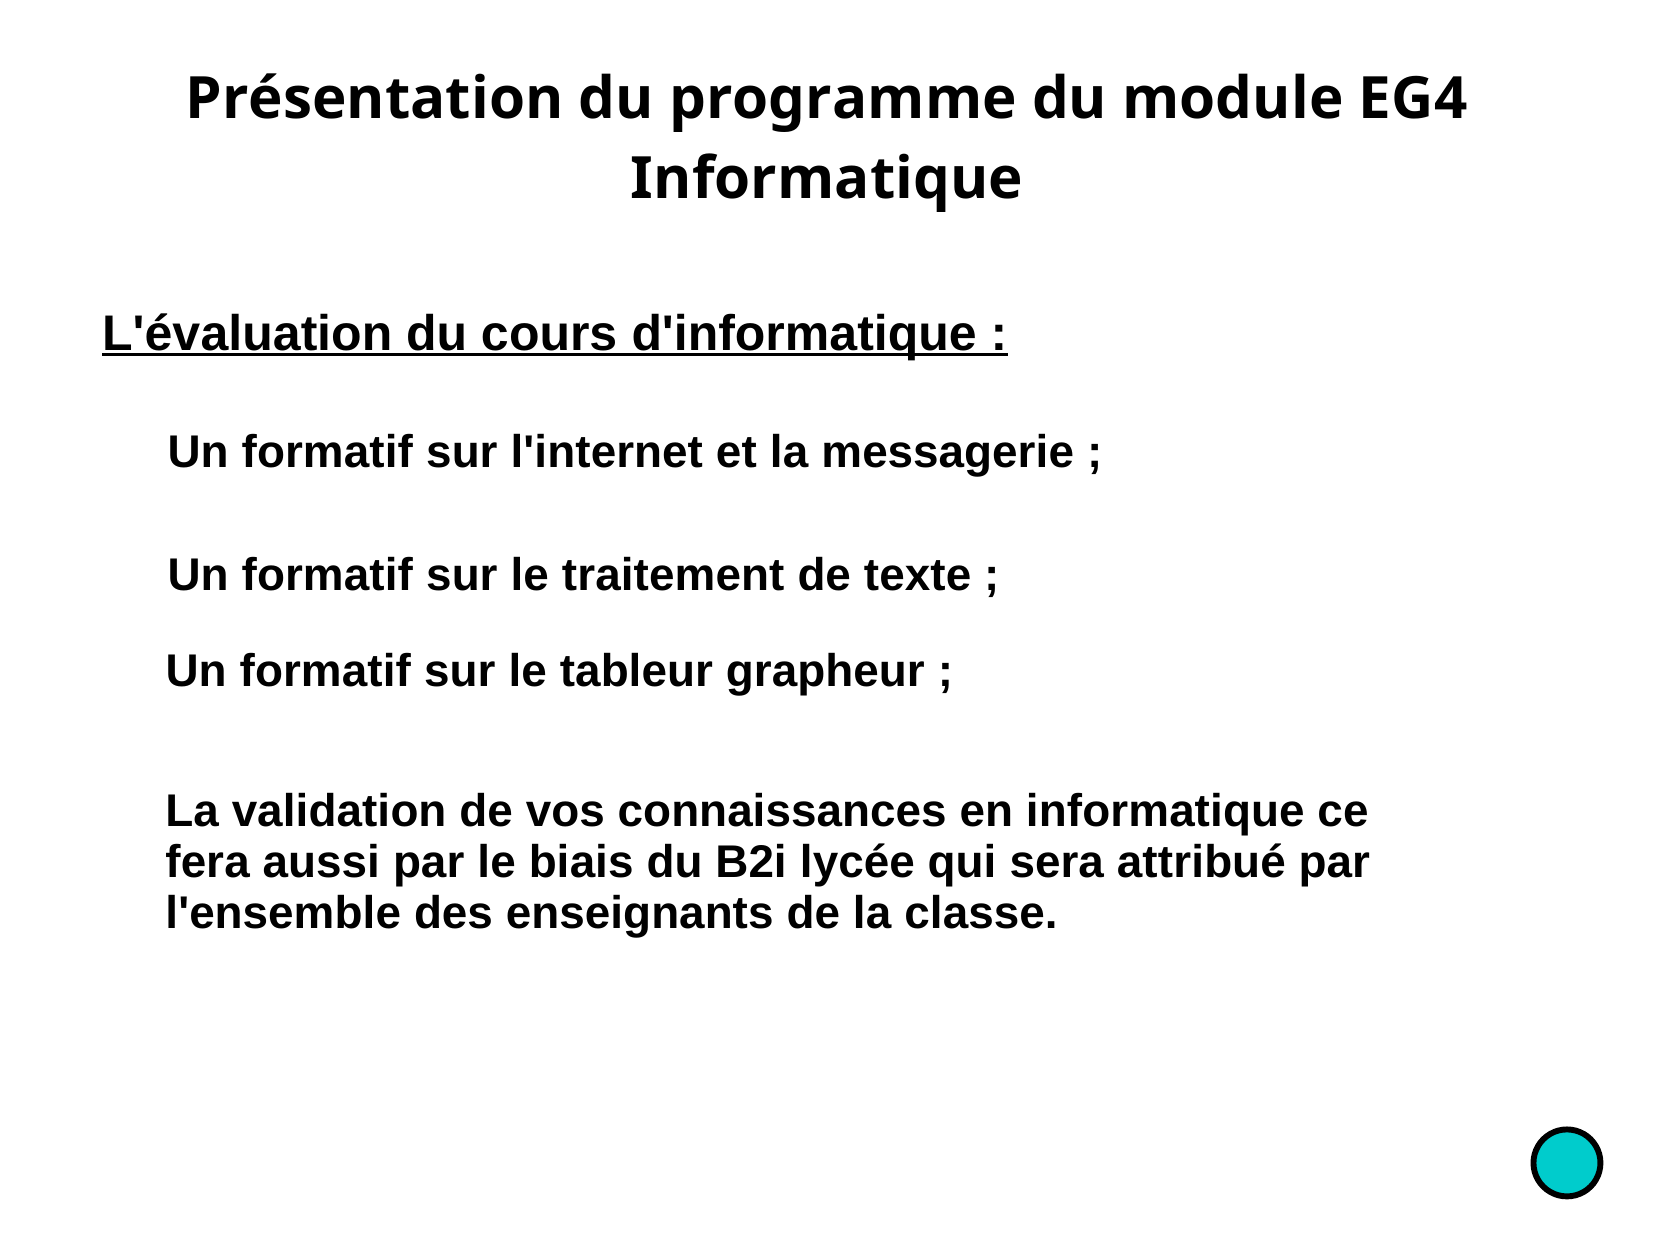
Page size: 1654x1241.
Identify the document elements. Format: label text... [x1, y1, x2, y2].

text_box [1533, 1129, 1601, 1197]
text_box Présentation du programme du module EG4 Informatique [39, 56, 1615, 219]
text_box Un formatif sur le tableur grapheur ; [165, 645, 1441, 728]
text_box La validation de vos connaissances en informatique ce fera aussi par le biais du B2i lycée qui sera attribué par l'ensemble des enseignants de la classe. [165, 784, 1441, 1084]
text_box Un formatif sur le traitement de texte ; [167, 548, 1443, 632]
text_box L'évaluation du cours d'informatique : [102, 304, 1568, 391]
text_box Un formatif sur l'internet et la messagerie ; [167, 426, 1443, 532]
